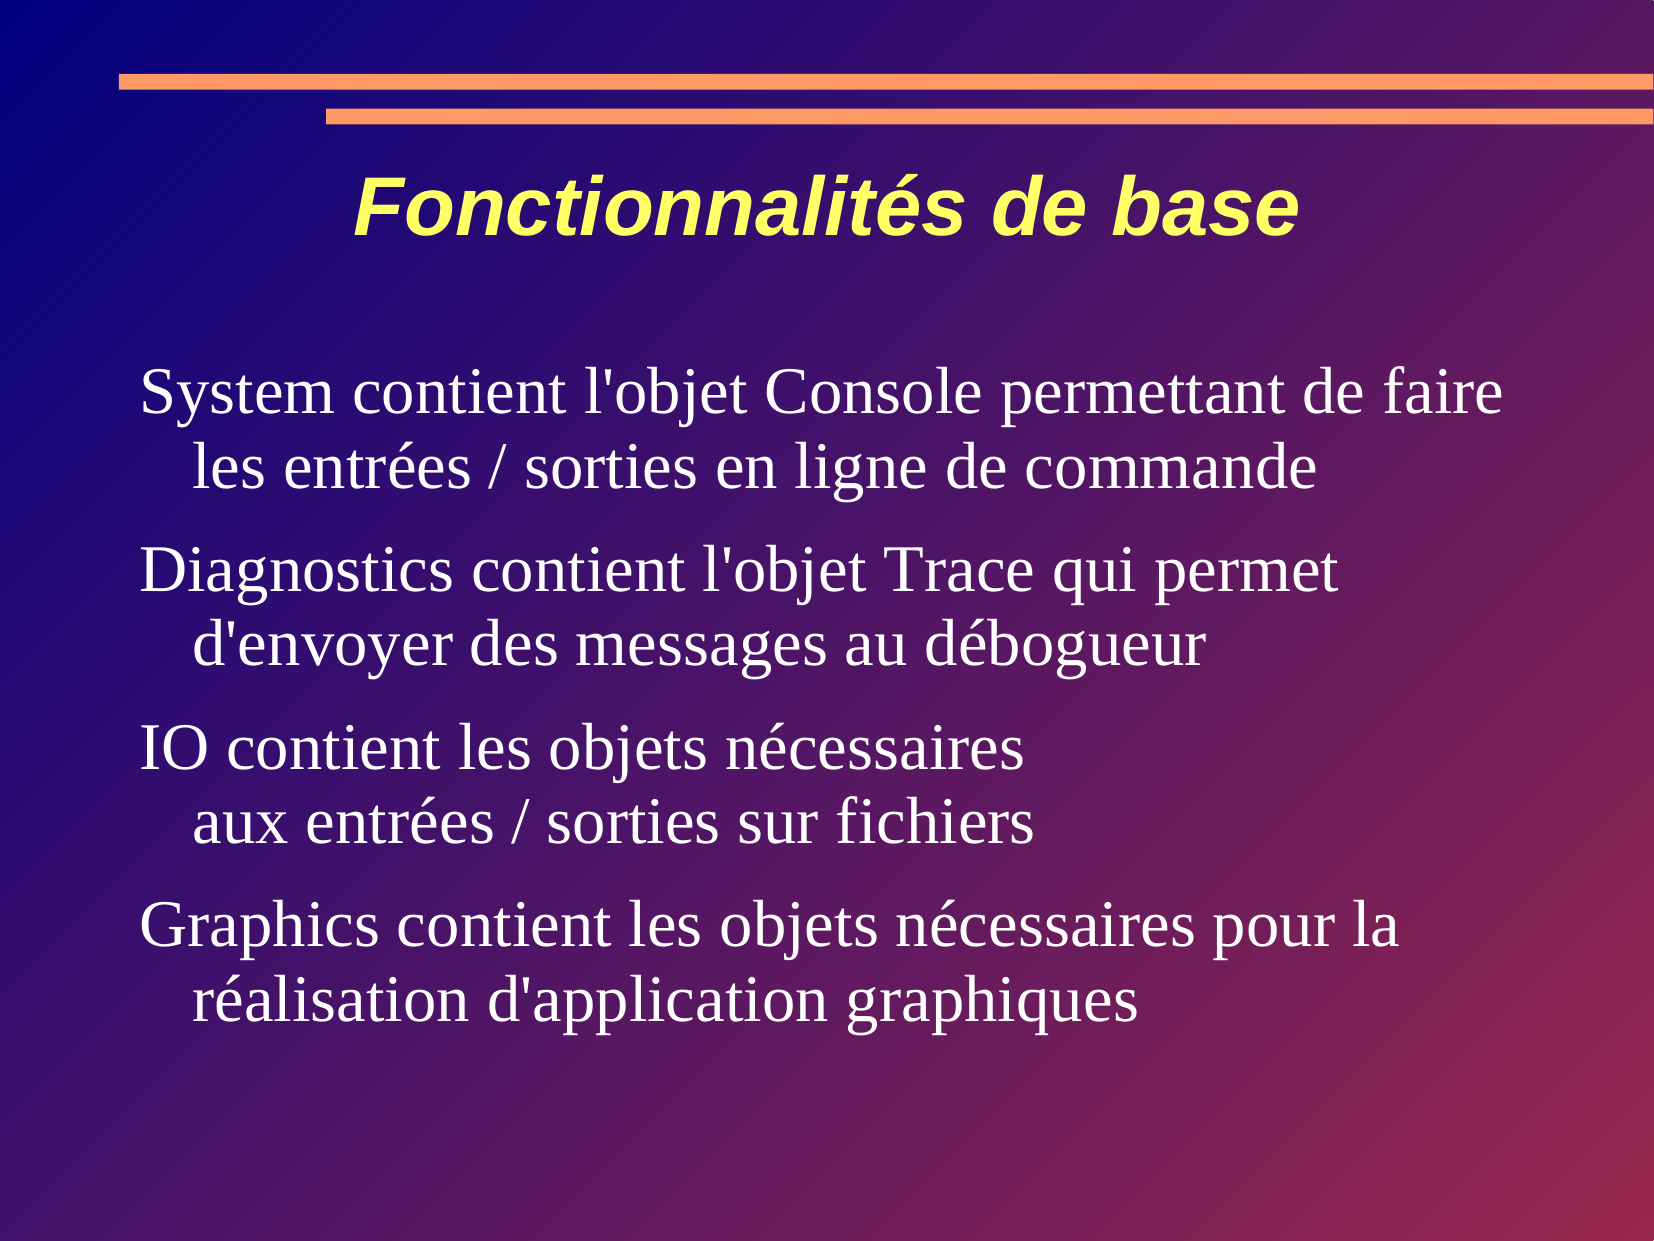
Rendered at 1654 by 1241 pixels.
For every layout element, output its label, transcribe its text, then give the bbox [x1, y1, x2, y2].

title Fonctionnalités de base [121, 102, 1534, 311]
list System contient l'objet Console permettant de faire les entrées / sorties en ligne de commande Diagnostics contient l'objet Trace qui permet d'envoyer des messages au débogueur IO contient les objets nécessaires aux entrées / sorties sur fichiers Graphics contient les objets nécessaires pour la réalisation d'application graphiques [121, 354, 1534, 1038]
